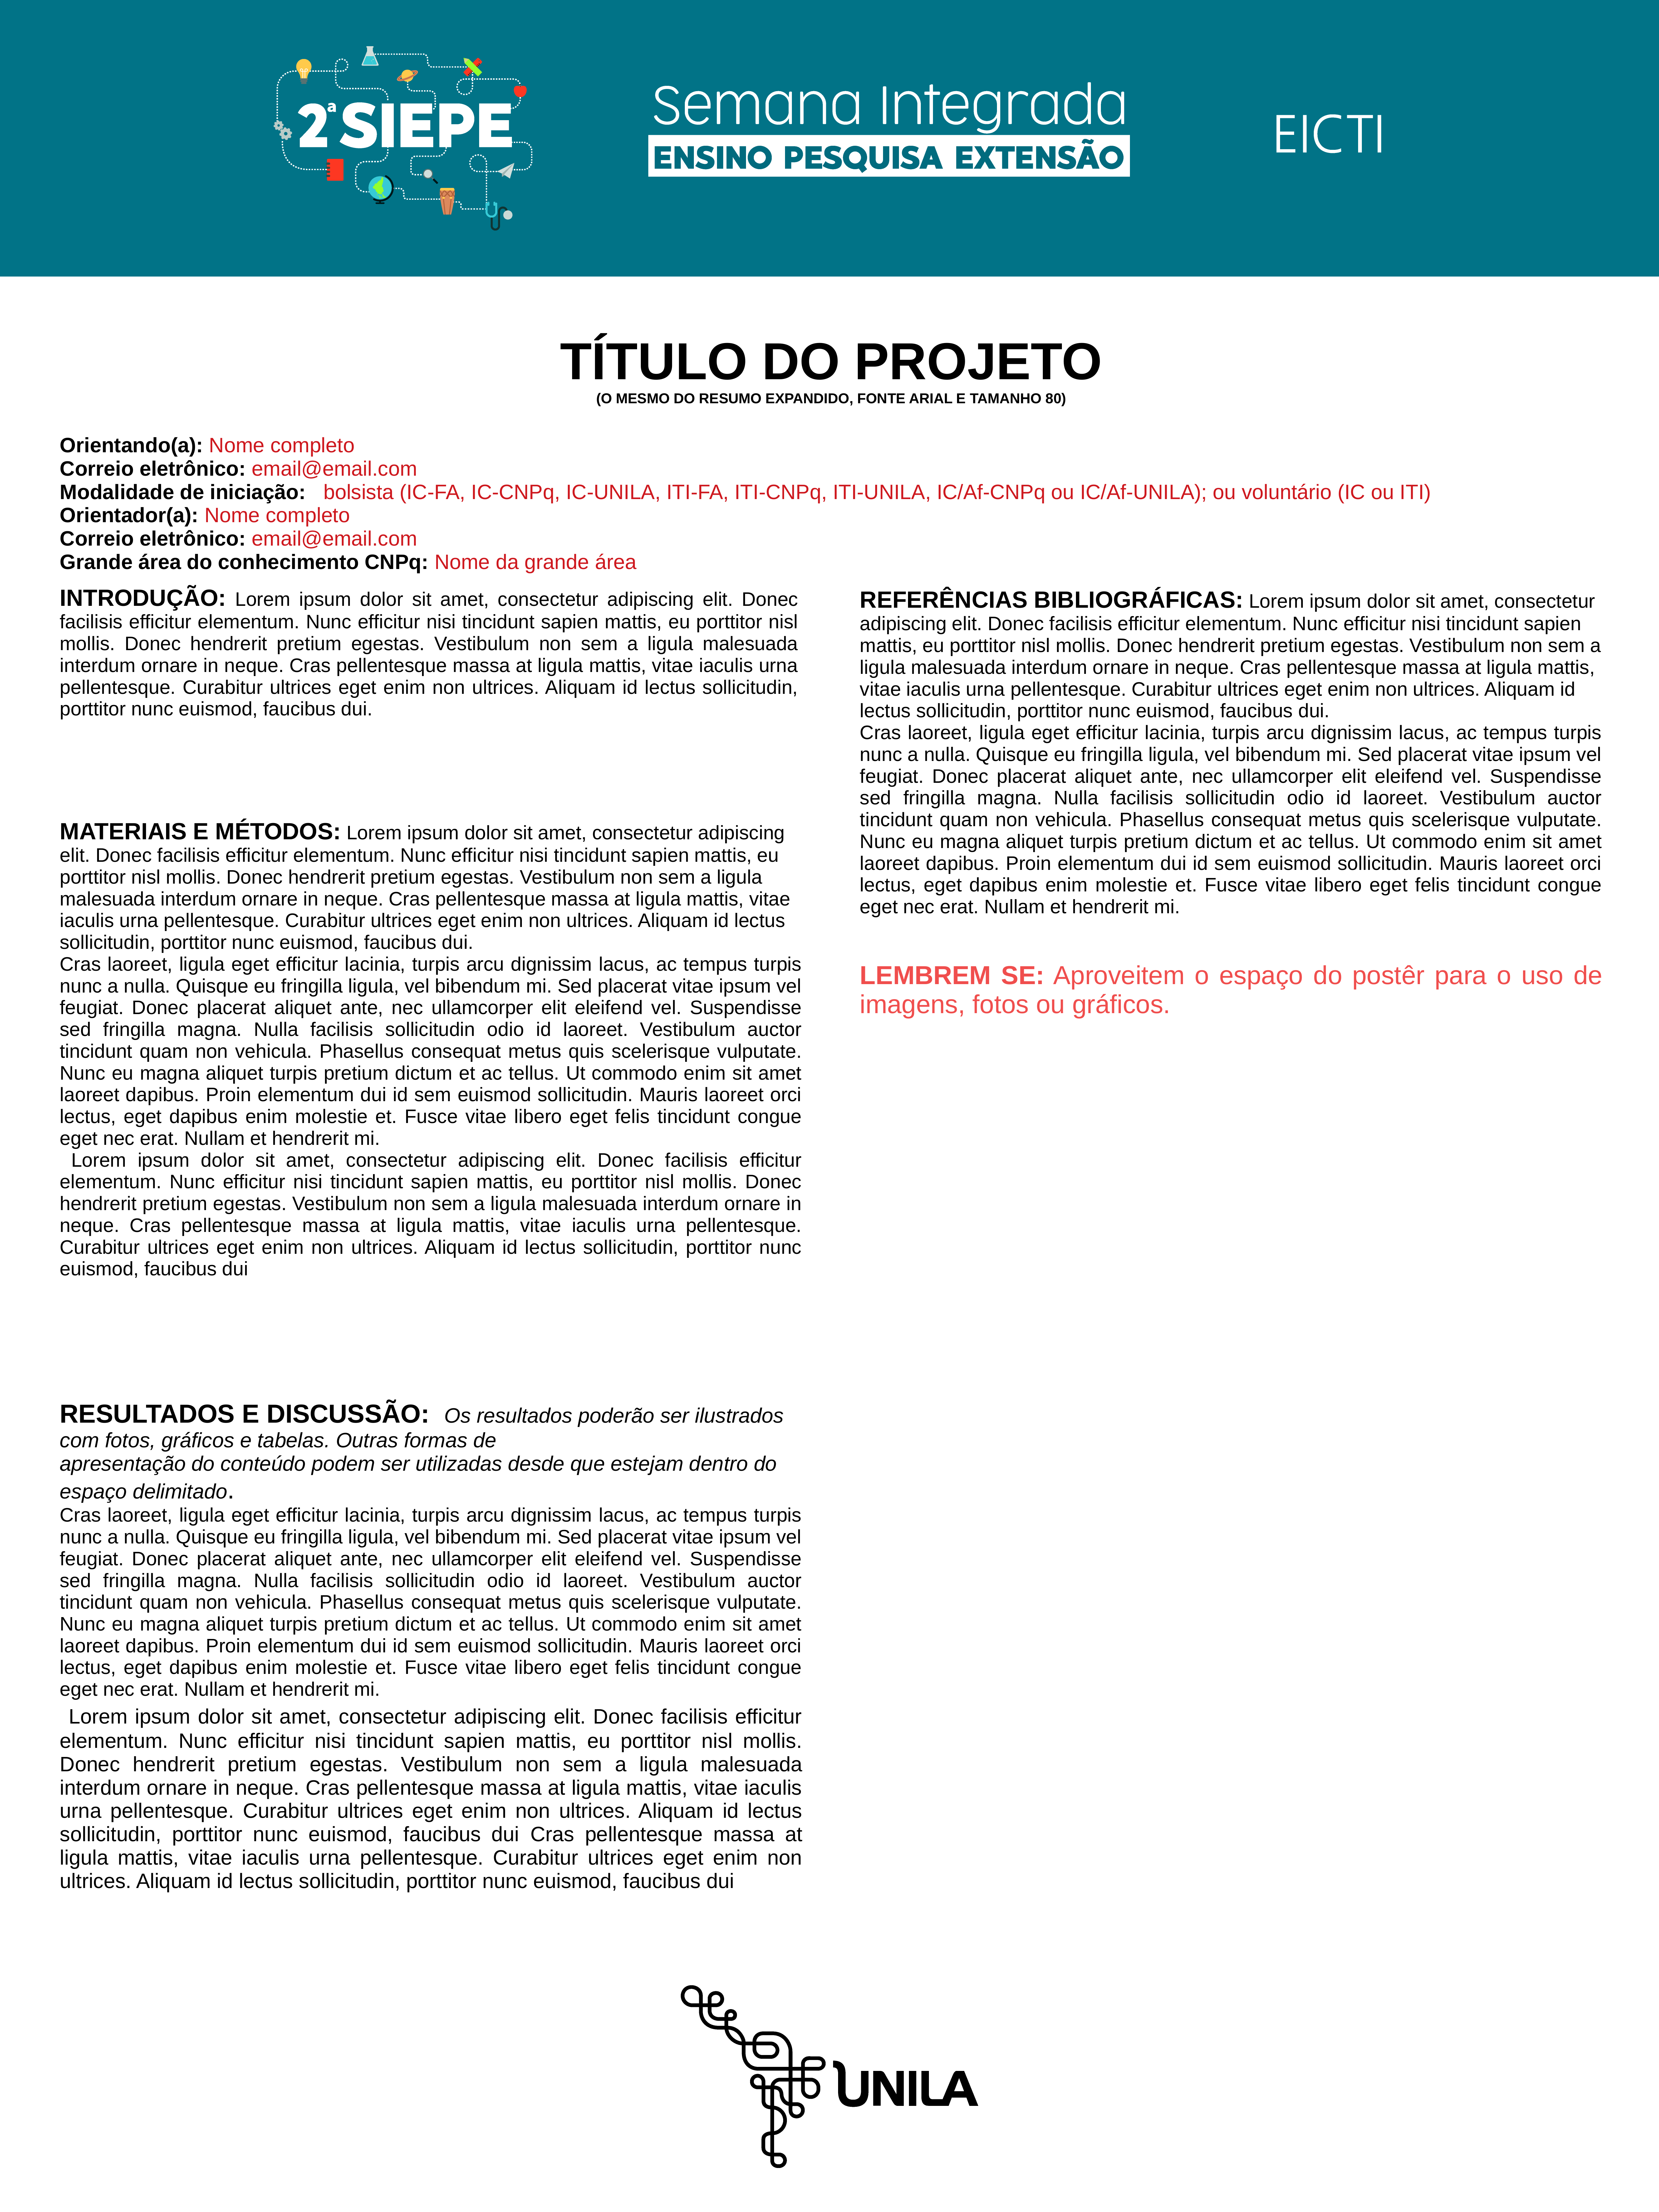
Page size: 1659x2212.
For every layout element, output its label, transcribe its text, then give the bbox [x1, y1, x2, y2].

text_box LEMBREM SE: Aproveitem o espaço do postêr para o uso de imagens, fotos ou gráficos. [855, 958, 1607, 1043]
text_box REFERÊNCIAS BIBLIOGRÁFICAS: Lorem ipsum dolor sit amet, consectetur adipiscing elit. Donec facilisis efficitur elementum. Nunc efficitur nisi tincidunt sapien mattis, eu porttitor nisl mollis. Donec hendrerit pretium egestas. Vestibulum non sem a ligula malesuada interdum ornare in neque. Cras pellentesque massa at ligula mattis, vitae iaculis urna pellentesque. Curabitur ultrices eget enim non ultrices. Aliquam id lectus sollicitudin, porttitor nunc euismod, faucibus dui. Cras laoreet, ligula eget efficitur lacinia, turpis arcu dignissim lacus, ac tempus turpis nunc a nulla. Quisque eu fringilla ligula, vel bibendum mi. Sed placerat vitae ipsum vel feugiat. Donec placerat aliquet ante, nec ullamcorper elit eleifend vel. Suspendisse sed fringilla magna. Nulla facilisis sollicitudin odio id laoreet. Vestibulum auctor tincidunt quam non vehicula. Phasellus consequat metus quis scelerisque vulputate. Nunc eu magna aliquet turpis pretium dictum et ac tellus. Ut commodo enim sit amet laoreet dapibus. Proin elementum dui id sem euismod sollicitudin. Mauris laoreet orci lectus, eget dapibus enim molestie et. Fusce vitae libero eget felis tincidunt congue eget nec erat. Nullam et hendrerit mi. [855, 584, 1607, 942]
text_box INTRODUÇÃO: Lorem ipsum dolor sit amet, consectetur adipiscing elit. Donec facilisis efficitur elementum. Nunc efficitur nisi tincidunt sapien mattis, eu porttitor nisl mollis. Donec hendrerit pretium egestas. Vestibulum non sem a ligula malesuada interdum ornare in neque. Cras pellentesque massa at ligula mattis, vitae iaculis urna pellentesque. Curabitur ultrices eget enim non ultrices. Aliquam id lectus sollicitudin, porttitor nunc euismod, faucibus dui. [55, 582, 804, 766]
text_box Orientando(a): Nome completo Correio eletrônico: email@email.com Modalidade de iniciação: bolsista (IC-FA, IC-CNPq, IC-UNILA, ITI-FA, ITI-CNPq, ITI-UNILA, IC/Af-CNPq ou IC/Af-UNILA); ou voluntário (IC ou ITI) Orientador(a): Nome completo Correio eletrônico: email@email.com Grande área do conhecimento CNPq: Nome da grande área [55, 431, 1607, 576]
text_box MATERIAIS E MÉTODOS: Lorem ipsum dolor sit amet, consectetur adipiscing elit. Donec facilisis efficitur elementum. Nunc efficitur nisi tincidunt sapien mattis, eu porttitor nisl mollis. Donec hendrerit pretium egestas. Vestibulum non sem a ligula malesuada interdum ornare in neque. Cras pellentesque massa at ligula mattis, vitae iaculis urna pellentesque. Curabitur ultrices eget enim non ultrices. Aliquam id lectus sollicitudin, porttitor nunc euismod, faucibus dui. Cras laoreet, ligula eget efficitur lacinia, turpis arcu dignissim lacus, ac tempus turpis nunc a nulla. Quisque eu fringilla ligula, vel bibendum mi. Sed placerat vitae ipsum vel feugiat. Donec placerat aliquet ante, nec ullamcorper elit eleifend vel. Suspendisse sed fringilla magna. Nulla facilisis sollicitudin odio id laoreet. Vestibulum auctor tincidunt quam non vehicula. Phasellus consequat metus quis scelerisque vulputate. Nunc eu magna aliquet turpis pretium dictum et ac tellus. Ut commodo enim sit amet laoreet dapibus. Proin elementum dui id sem euismod sollicitudin. Mauris laoreet orci lectus, eget dapibus enim molestie et. Fusce vitae libero eget felis tincidunt congue eget nec erat. Nullam et hendrerit mi. Lorem ipsum dolor sit amet, consectetur adipiscing elit. Donec facilisis efficitur elementum. Nunc efficitur nisi tincidunt sapien mattis, eu porttitor nisl mollis. Donec hendrerit pretium egestas. Vestibulum non sem a ligula malesuada interdum ornare in neque. Cras pellentesque massa at ligula mattis, vitae iaculis urna pellentesque. Curabitur ultrices eget enim non ultrices. Aliquam id lectus sollicitudin, porttitor nunc euismod, faucibus dui [55, 816, 807, 1349]
picture [0, 0, 1659, 2212]
text_box TÍTULO DO PROJETO (O MESMO DO RESUMO EXPANDIDO, FONTE ARIAL E TAMANHO 80) [55, 330, 1607, 424]
text_box RESULTADOS E DISCUSSÃO: Os resultados poderão ser ilustrados com fotos, gráficos e tabelas. Outras formas de apresentação do conteúdo podem ser utilizadas desde que estejam dentro do espaço delimitado. Cras laoreet, ligula eget efficitur lacinia, turpis arcu dignissim lacus, ac tempus turpis nunc a nulla. Quisque eu fringilla ligula, vel bibendum mi. Sed placerat vitae ipsum vel feugiat. Donec placerat aliquet ante, nec ullamcorper elit eleifend vel. Suspendisse sed fringilla magna. Nulla facilisis sollicitudin odio id laoreet. Vestibulum auctor tincidunt quam non vehicula. Phasellus consequat metus quis scelerisque vulputate. Nunc eu magna aliquet turpis pretium dictum et ac tellus. Ut commodo enim sit amet laoreet dapibus. Proin elementum dui id sem euismod sollicitudin. Mauris laoreet orci lectus, eget dapibus enim molestie et. Fusce vitae libero eget felis tincidunt congue eget nec erat. Nullam et hendrerit mi. Lorem ipsum dolor sit amet, consectetur adipiscing elit. Donec facilisis efficitur elementum. Nunc efficitur nisi tincidunt sapien mattis, eu porttitor nisl mollis. Donec hendrerit pretium egestas. Vestibulum non sem a ligula malesuada interdum ornare in neque. Cras pellentesque massa at ligula mattis, vitae iaculis urna pellentesque. Curabitur ultrices eget enim non ultrices. Aliquam id lectus sollicitudin, porttitor nunc euismod, faucibus dui Cras pellentesque massa at ligula mattis, vitae iaculis urna pellentesque. Curabitur ultrices eget enim non ultrices. Aliquam id lectus sollicitudin, porttitor nunc euismod, faucibus dui [55, 1397, 807, 1931]
